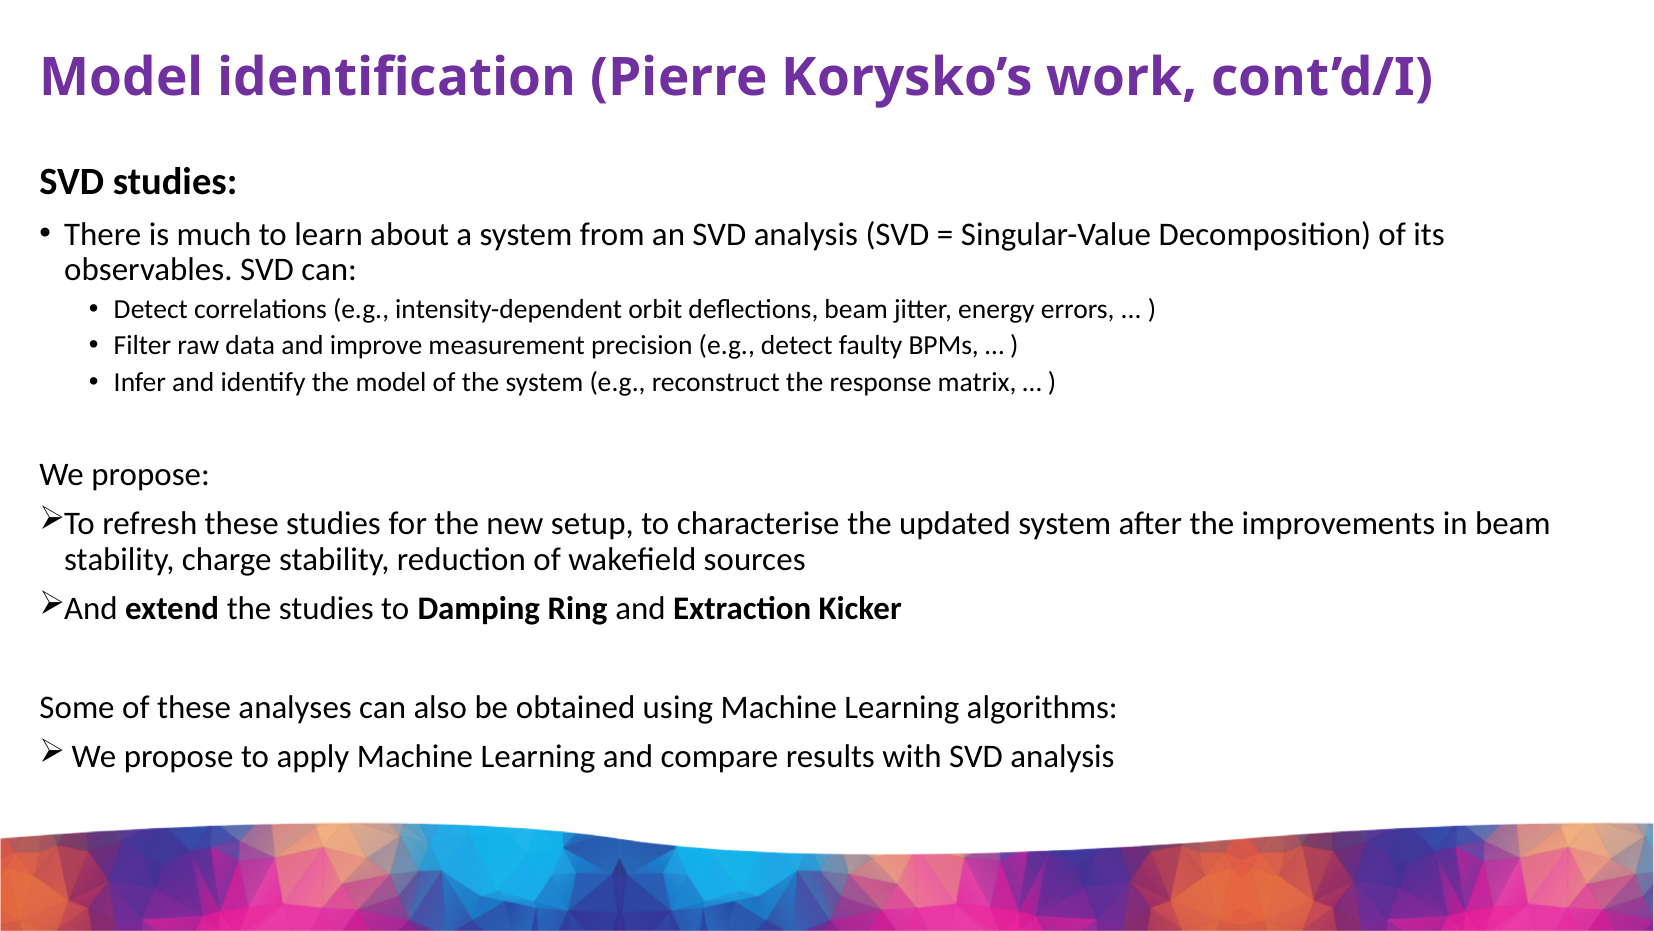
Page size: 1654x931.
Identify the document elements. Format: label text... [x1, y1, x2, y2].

list SVD studies: There is much to learn about a system from an SVD analysis (SVD = Singular-Value Decomposition) of its observables. SVD can: Detect correlations (e.g., intensity-dependent orbit deflections, beam jitter, energy errors, ... ) Filter raw data and improve measurement precision (e.g., detect faulty BPMs, … ) Infer and identify the model of the system (e.g., reconstruct the response matrix, … ) We propose: To refresh these studies for the new setup, to characterise the updated system after the improvements in beam stability, charge stability, reduction of wakefield sources And extend the studies to Damping Ring and Extraction Kicker Some of these analyses can also be obtained using Machine Learning algorithms: We propose to apply Machine Learning and compare results with SVD analysis [24, 153, 1623, 787]
picture [2, 823, 1653, 930]
title Model identification (Pierre Korysko’s work, cont’d/I) [24, 24, 1623, 133]
